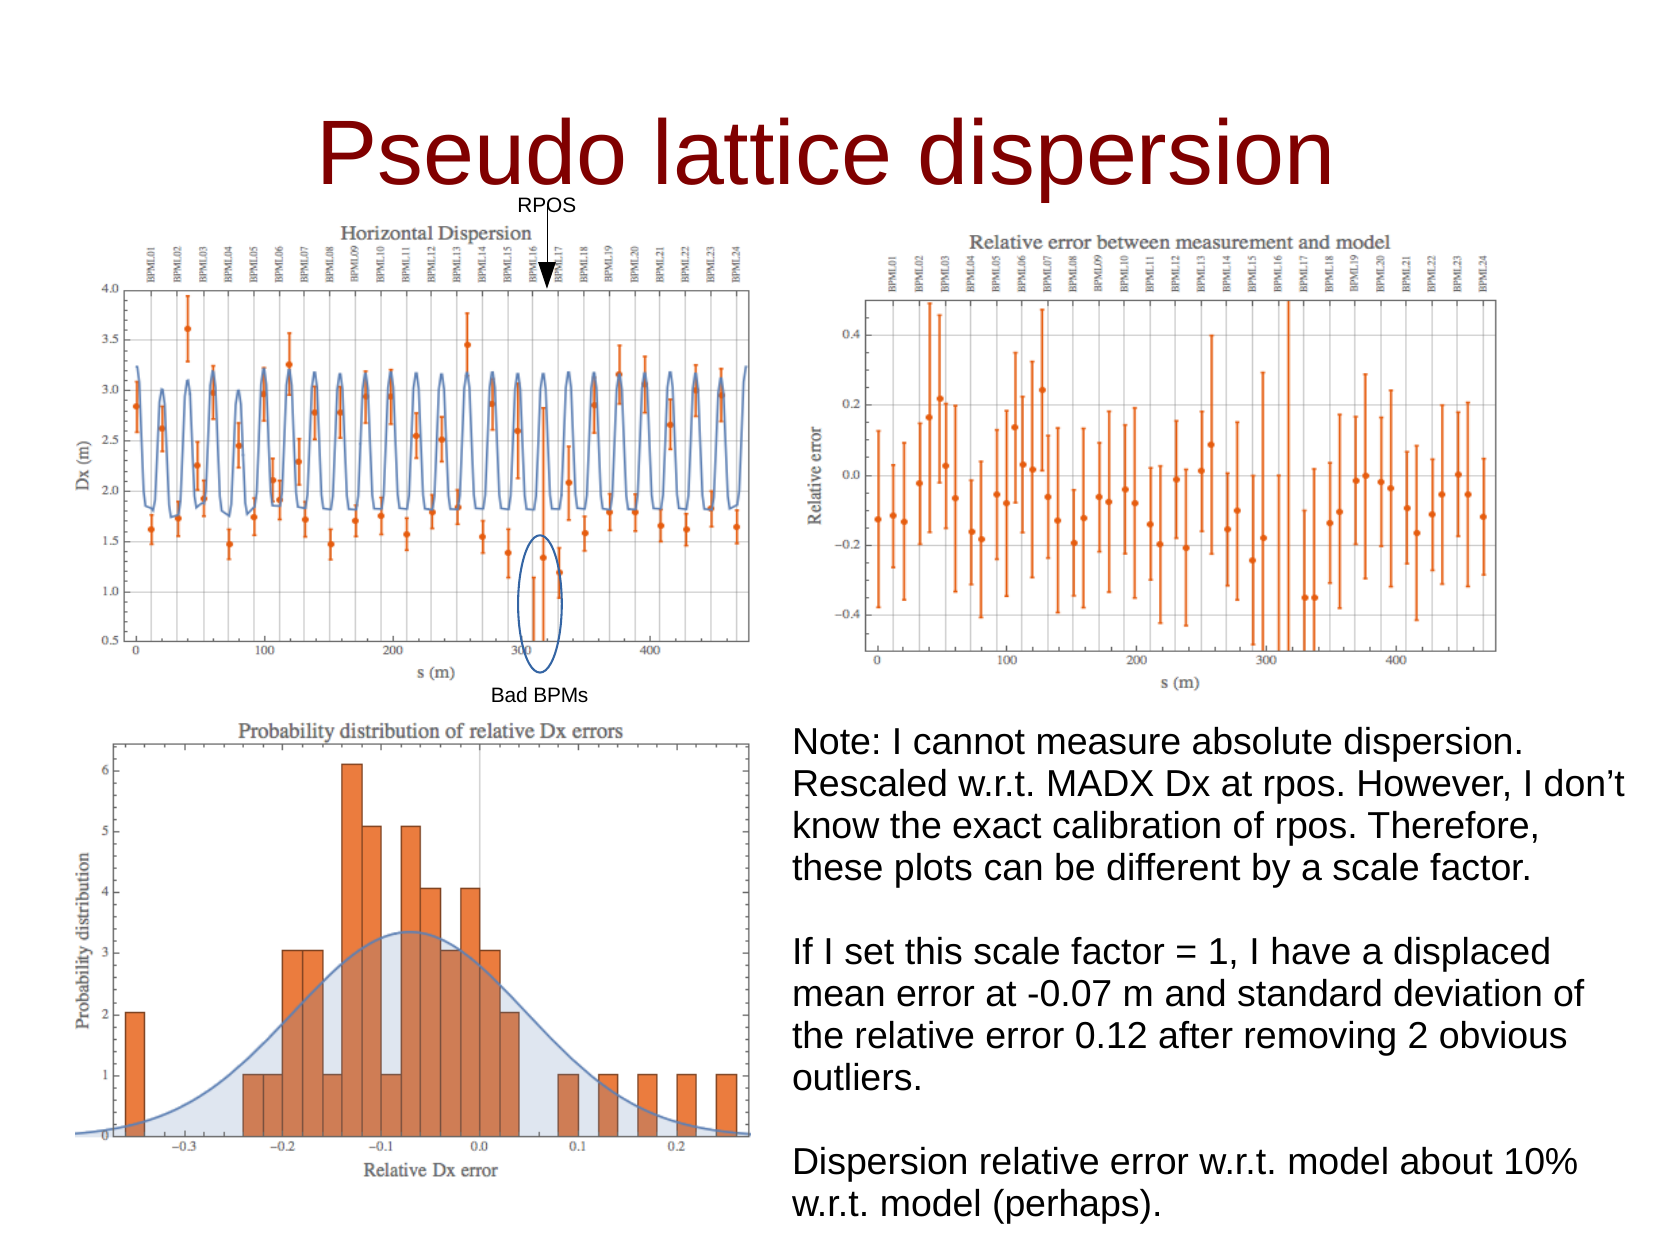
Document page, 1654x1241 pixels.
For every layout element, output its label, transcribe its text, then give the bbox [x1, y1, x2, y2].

text_box Note: I cannot measure absolute dispersion. Rescaled w.r.t. MADX Dx at rpos. However, I don’t know the exact calibration of rpos. Therefore, these plots can be different by a scale factor. If I set this scale factor = 1, I have a displaced mean error at -0.07 m and standard deviation of the relative error 0.12 after removing 2 obvious outliers. Dispersion relative error w.r.t. model about 10% w.r.t. model (perhaps). [777, 712, 1643, 1241]
picture [807, 234, 1498, 693]
text_box Bad BPMs [476, 676, 617, 715]
title Pseudo lattice dispersion [82, 49, 1571, 257]
text_box RPOS [502, 186, 597, 228]
picture [75, 225, 751, 684]
picture [75, 722, 751, 1182]
